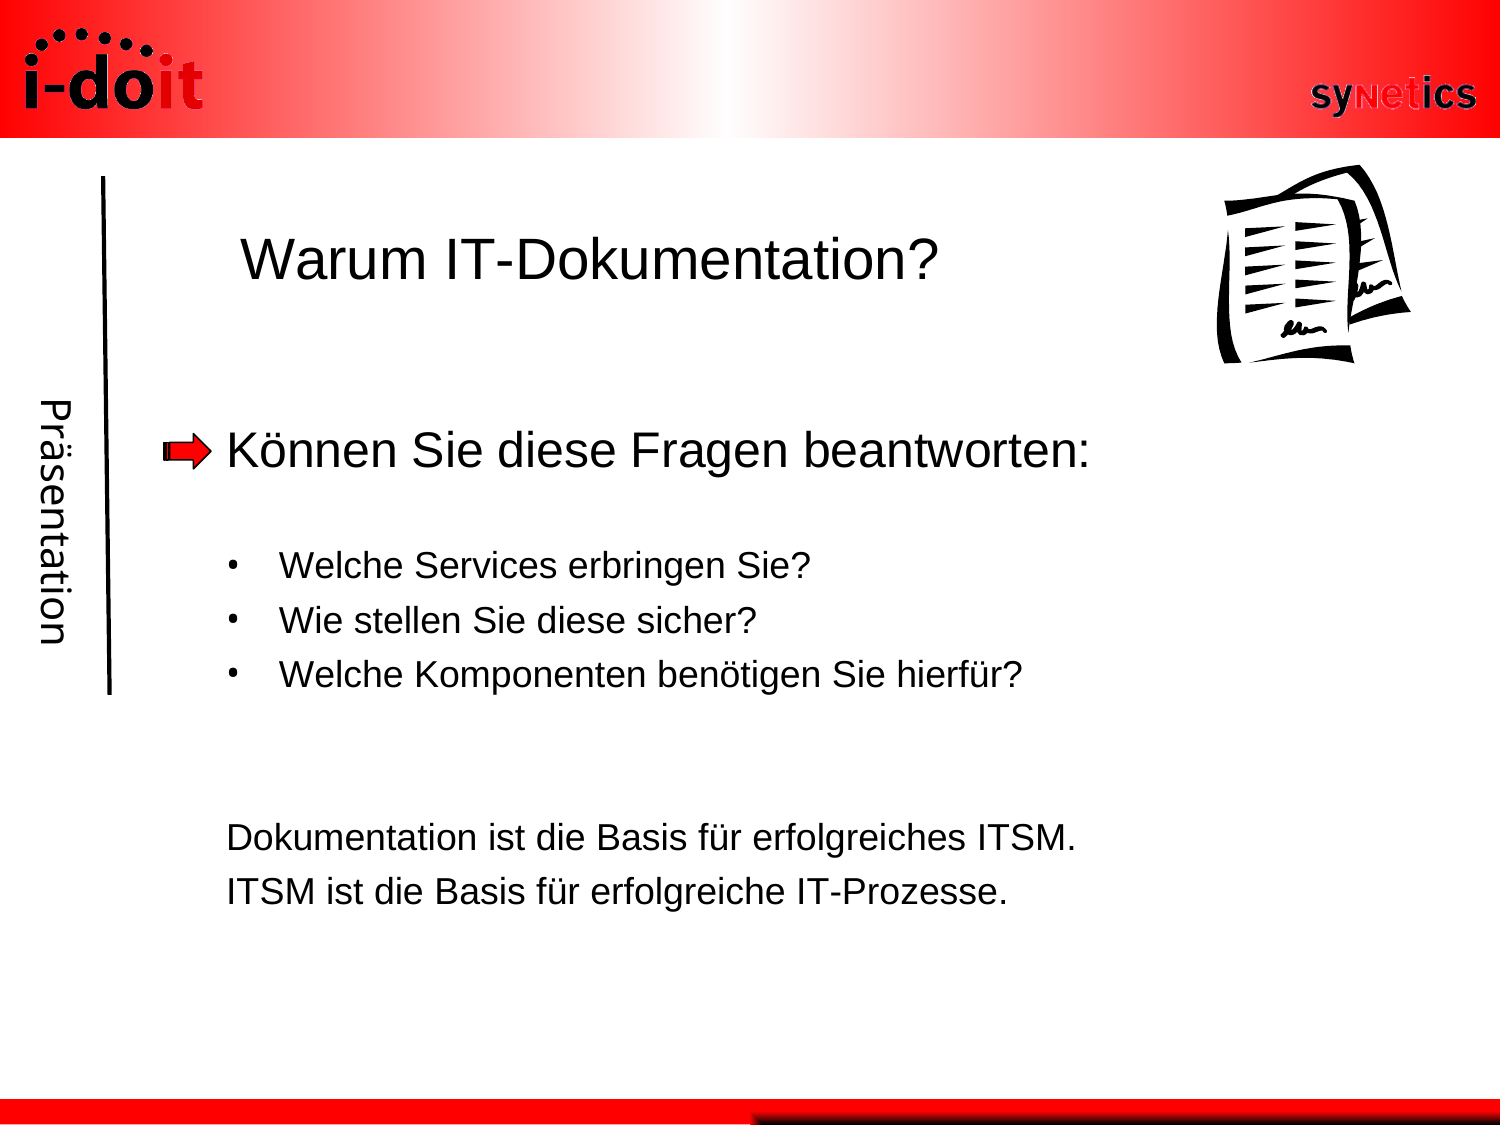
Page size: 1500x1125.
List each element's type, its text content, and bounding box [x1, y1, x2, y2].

picture [1207, 164, 1411, 364]
text_box Warum IT-Dokumentation? [225, 162, 1426, 351]
picture [5, 11, 254, 126]
text_box [164, 433, 212, 469]
picture [1311, 75, 1476, 119]
text_box Können Sie diese Fragen beantworten: Welche Services erbringen Sie? Wie stellen Sie diese sicher? Welche Komponenten benötigen Sie hierfür? Dokumentation ist die Basis für erfolgreiches ITSM. ITSM ist die Basis für erfolgreiche IT-Prozesse. [210, 410, 1412, 1029]
